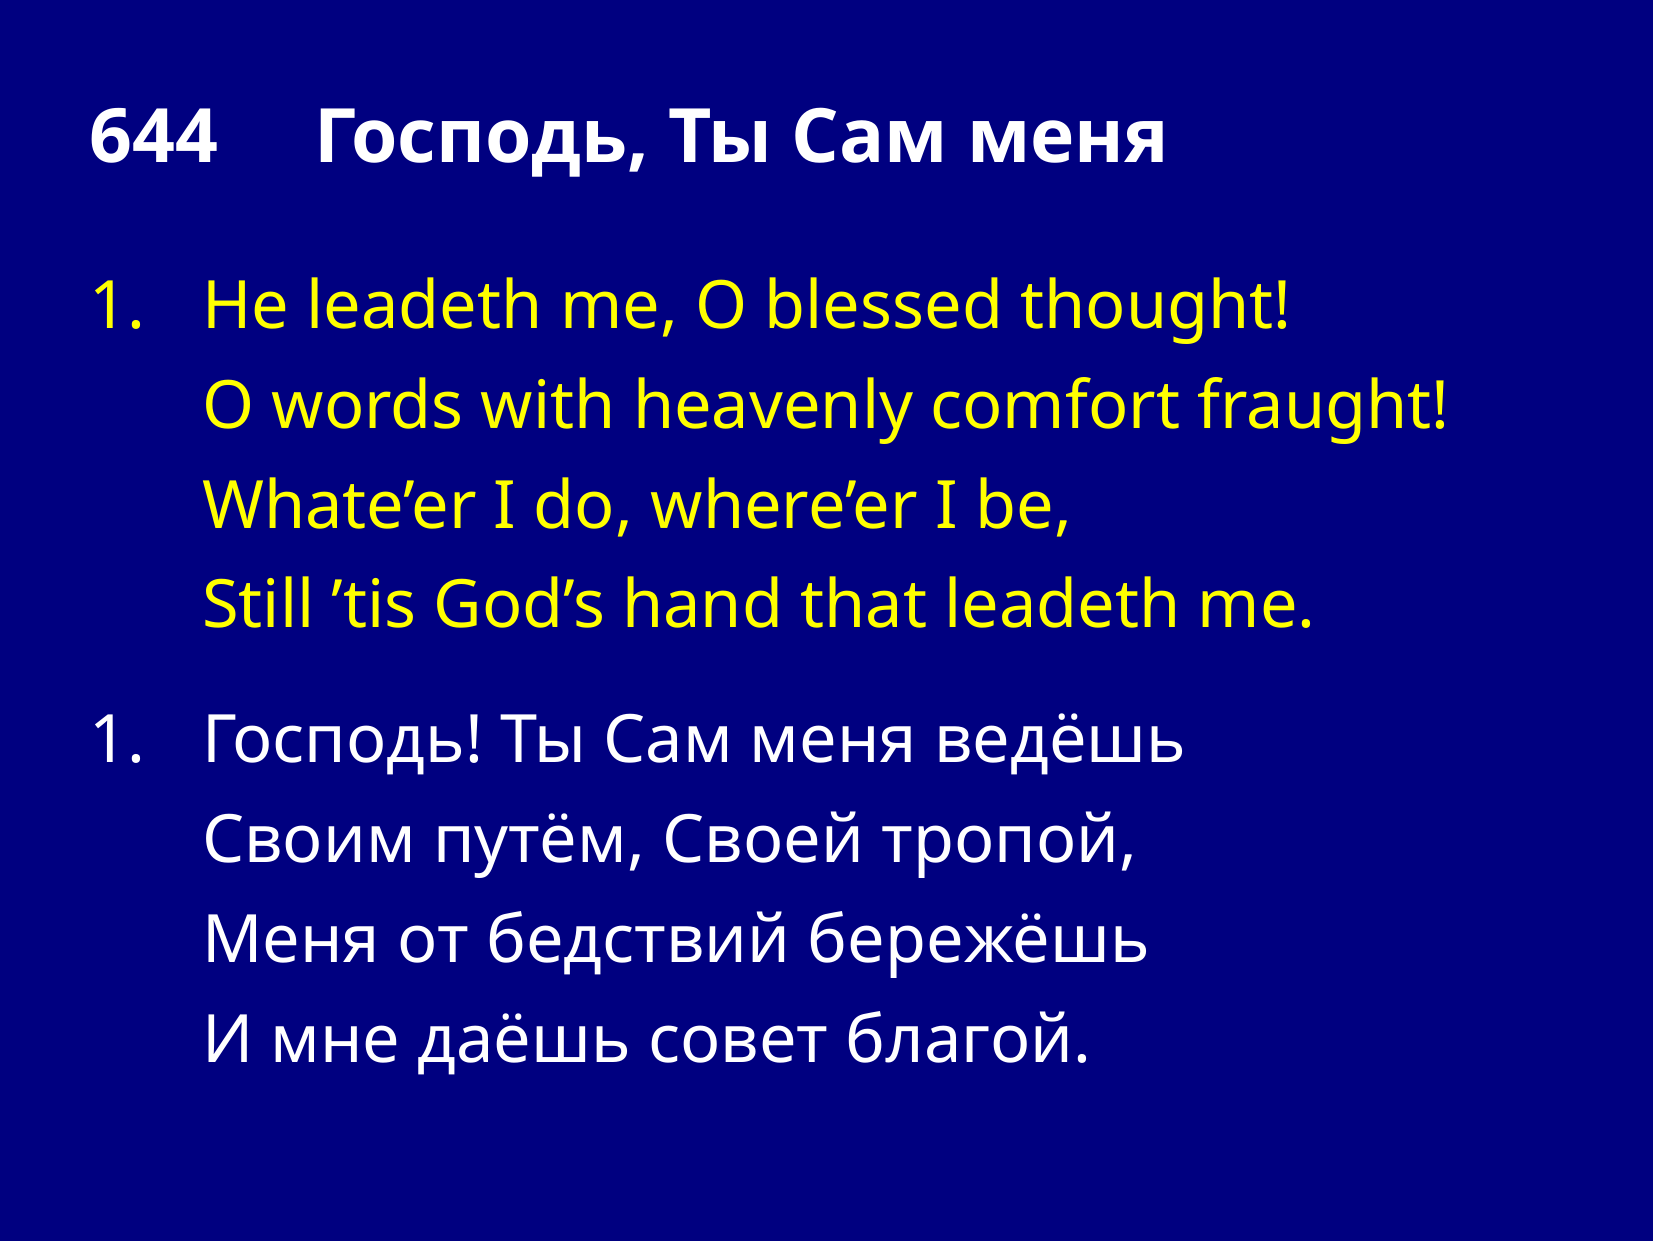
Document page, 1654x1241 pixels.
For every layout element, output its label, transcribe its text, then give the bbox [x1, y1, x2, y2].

text_box 1. He leadeth me, O blessed thought! O words with heavenly comfort fraught! Whate’er I do, where’er I be, Still ’tis God’s hand that leadeth me. [75, 188, 1576, 638]
text_box 644 Господь, Ты Сам меня [75, 75, 1576, 188]
text_box 1. Господь! Ты Сам меня ведёшь Своим путём, Своей тропой, Меня от бедствий бережёшь И мне даёшь совет благой. [75, 675, 1576, 1163]
